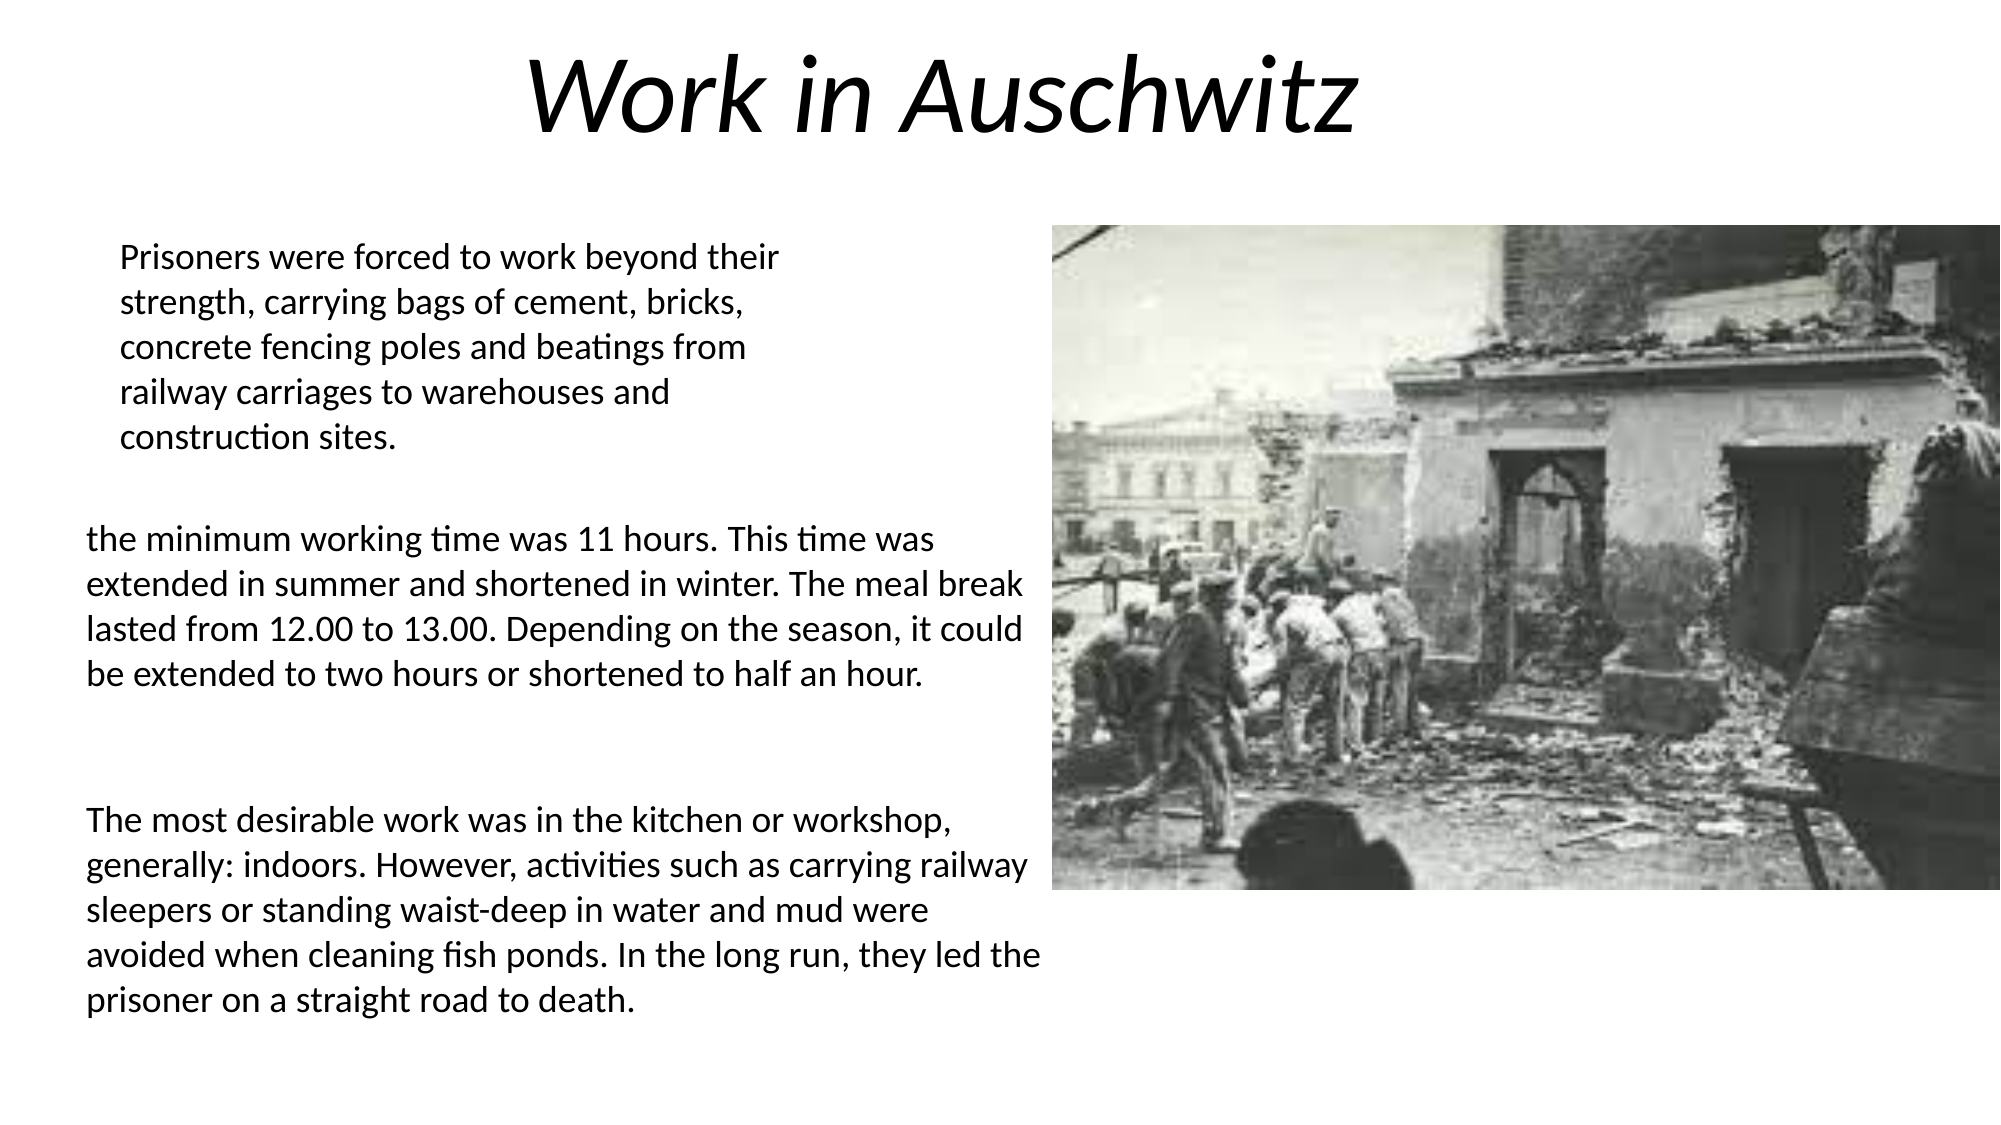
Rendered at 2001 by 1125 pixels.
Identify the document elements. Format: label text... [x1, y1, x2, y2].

text_box The most desirable work was in the kitchen or workshop, generally: indoors. However, activities such as carrying railway sleepers or standing waist-deep in water and mud were avoided when cleaning fish ponds. In the long run, they led the prisoner on a straight road to death. [71, 787, 1072, 1028]
picture [1051, 224, 2000, 891]
text_box Work in Auschwitz [508, 12, 1375, 163]
text_box the minimum working time was 11 hours. This time was extended in summer and shortened in winter. The meal break lasted from 12.00 to 13.00. Depending on the season, it could be extended to two hours or shortened to half an hour. [71, 506, 1037, 747]
text_box Prisoners were forced to work beyond their strength, carrying bags of cement, bricks, concrete fencing poles and beatings from railway carriages to warehouses and construction sites. [105, 224, 851, 465]
